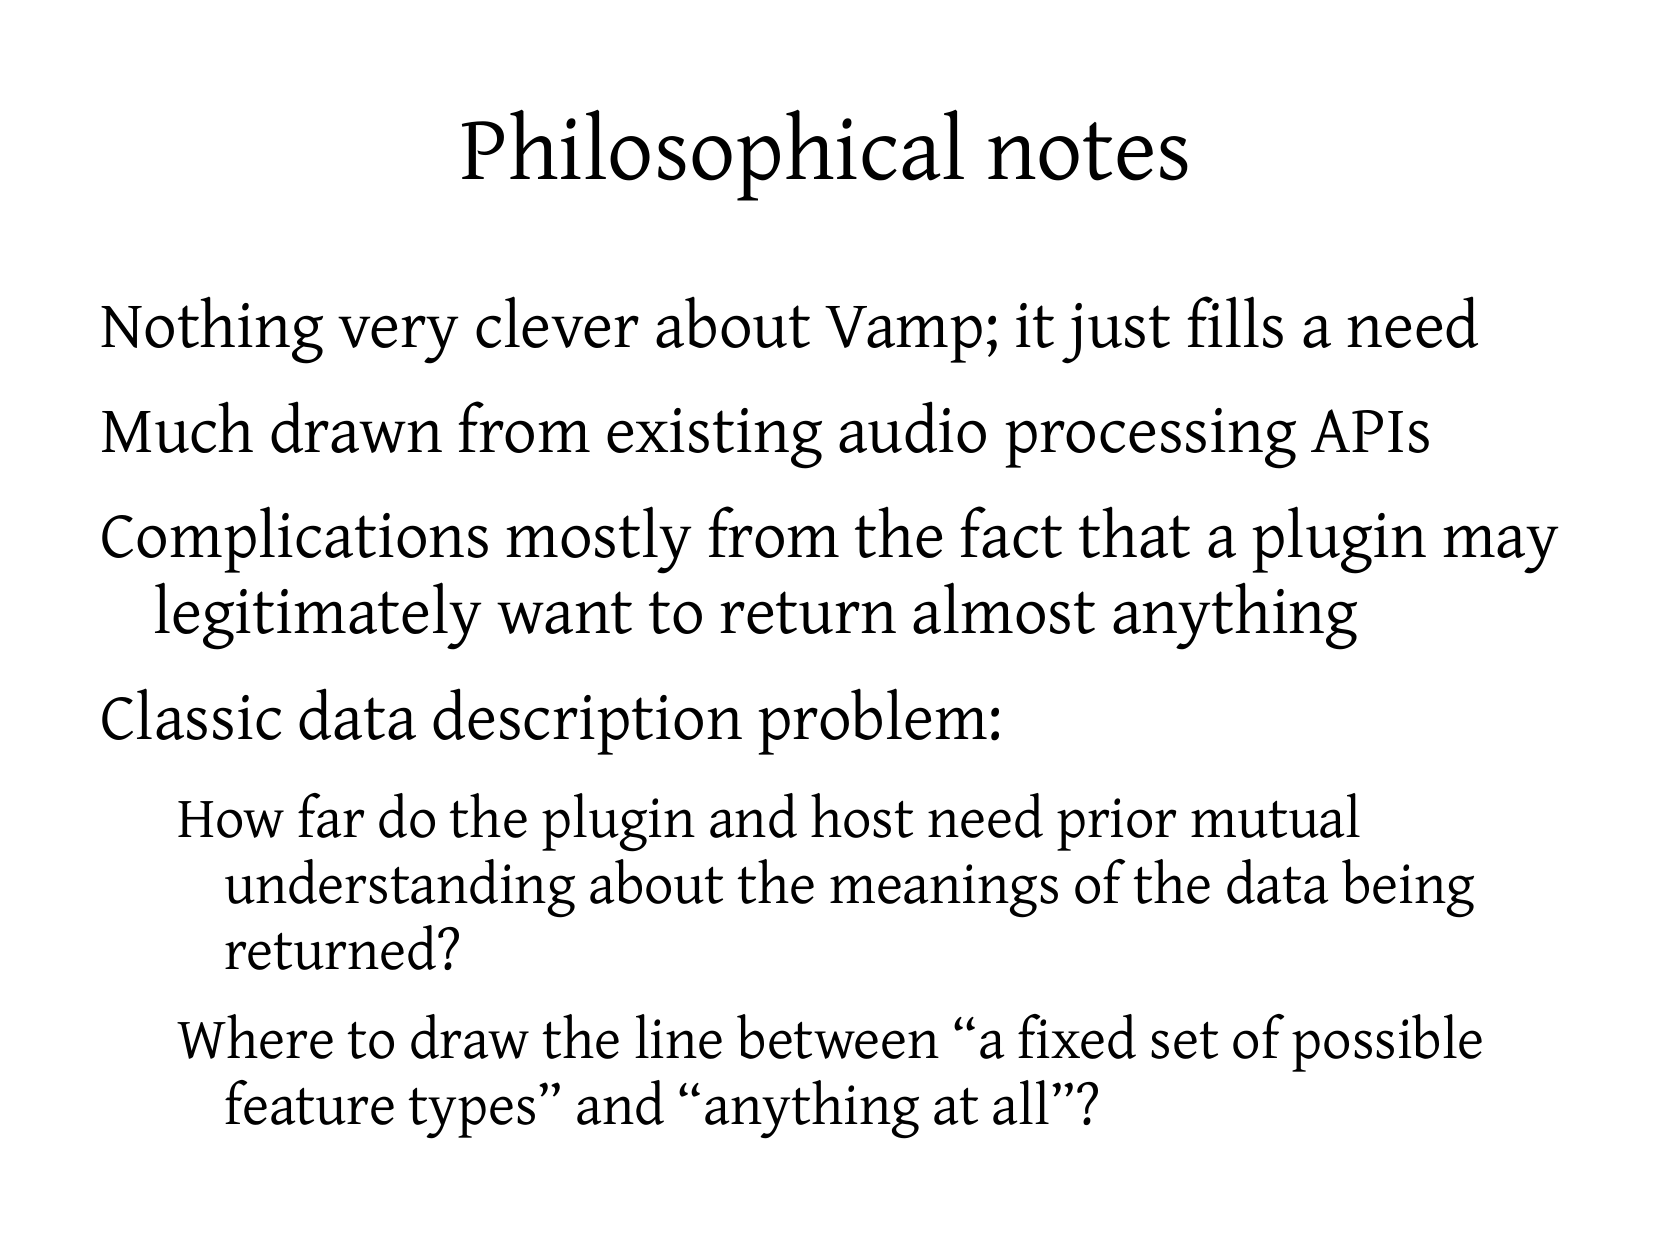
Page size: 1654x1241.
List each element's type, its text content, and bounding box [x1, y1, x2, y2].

title Philosophical notes [82, 56, 1571, 250]
list Nothing very clever about Vamp; it just fills a need Much drawn from existing audio processing APIs Complications mostly from the fact that a plugin may legitimately want to return almost anything Classic data description problem: How far do the plugin and host need prior mutual understanding about the meanings of the data being returned? Where to draw the line between “a fixed set of possible feature types” and “anything at all”? [82, 290, 1571, 1141]
